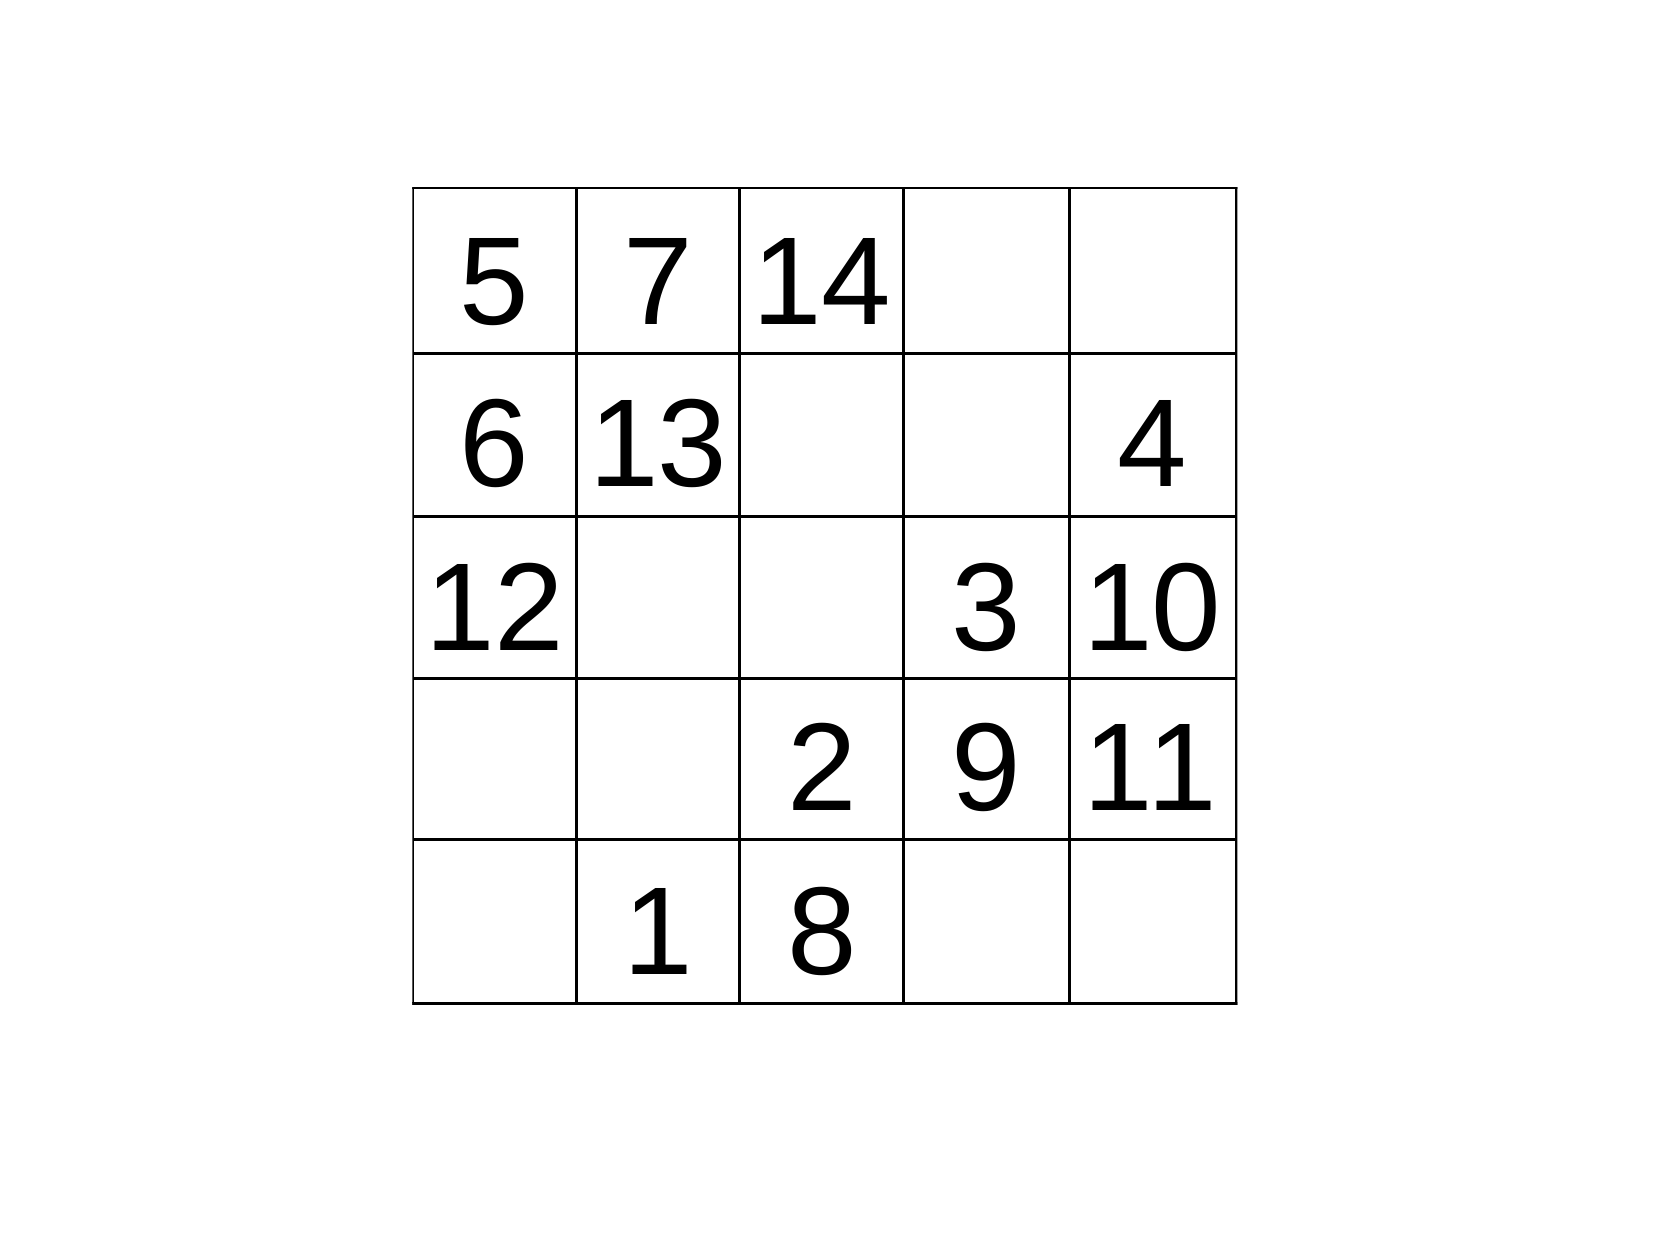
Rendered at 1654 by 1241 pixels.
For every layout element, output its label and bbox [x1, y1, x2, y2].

chart [412, 187, 1238, 1032]
